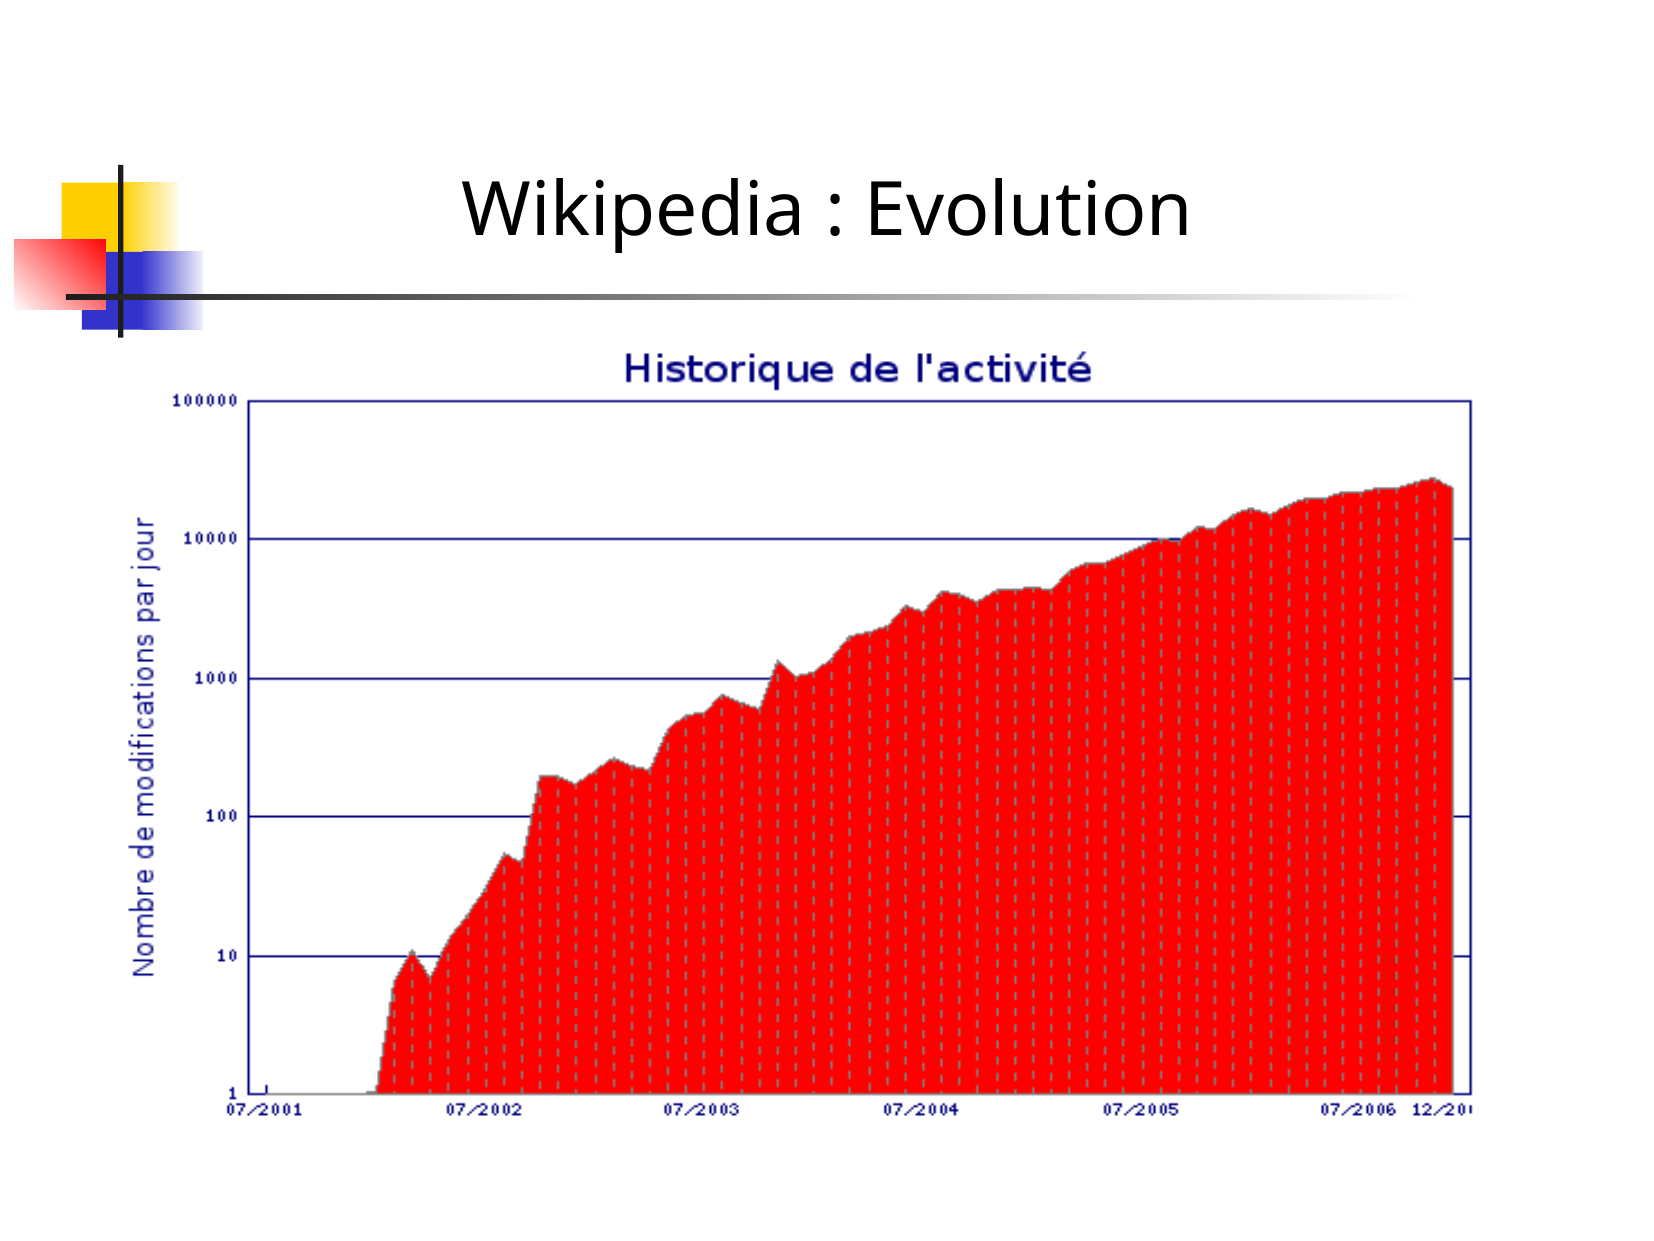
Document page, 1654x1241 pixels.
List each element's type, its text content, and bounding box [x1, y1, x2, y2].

picture [118, 348, 1506, 1123]
title Wikipedia : Evolution [121, 102, 1534, 311]
